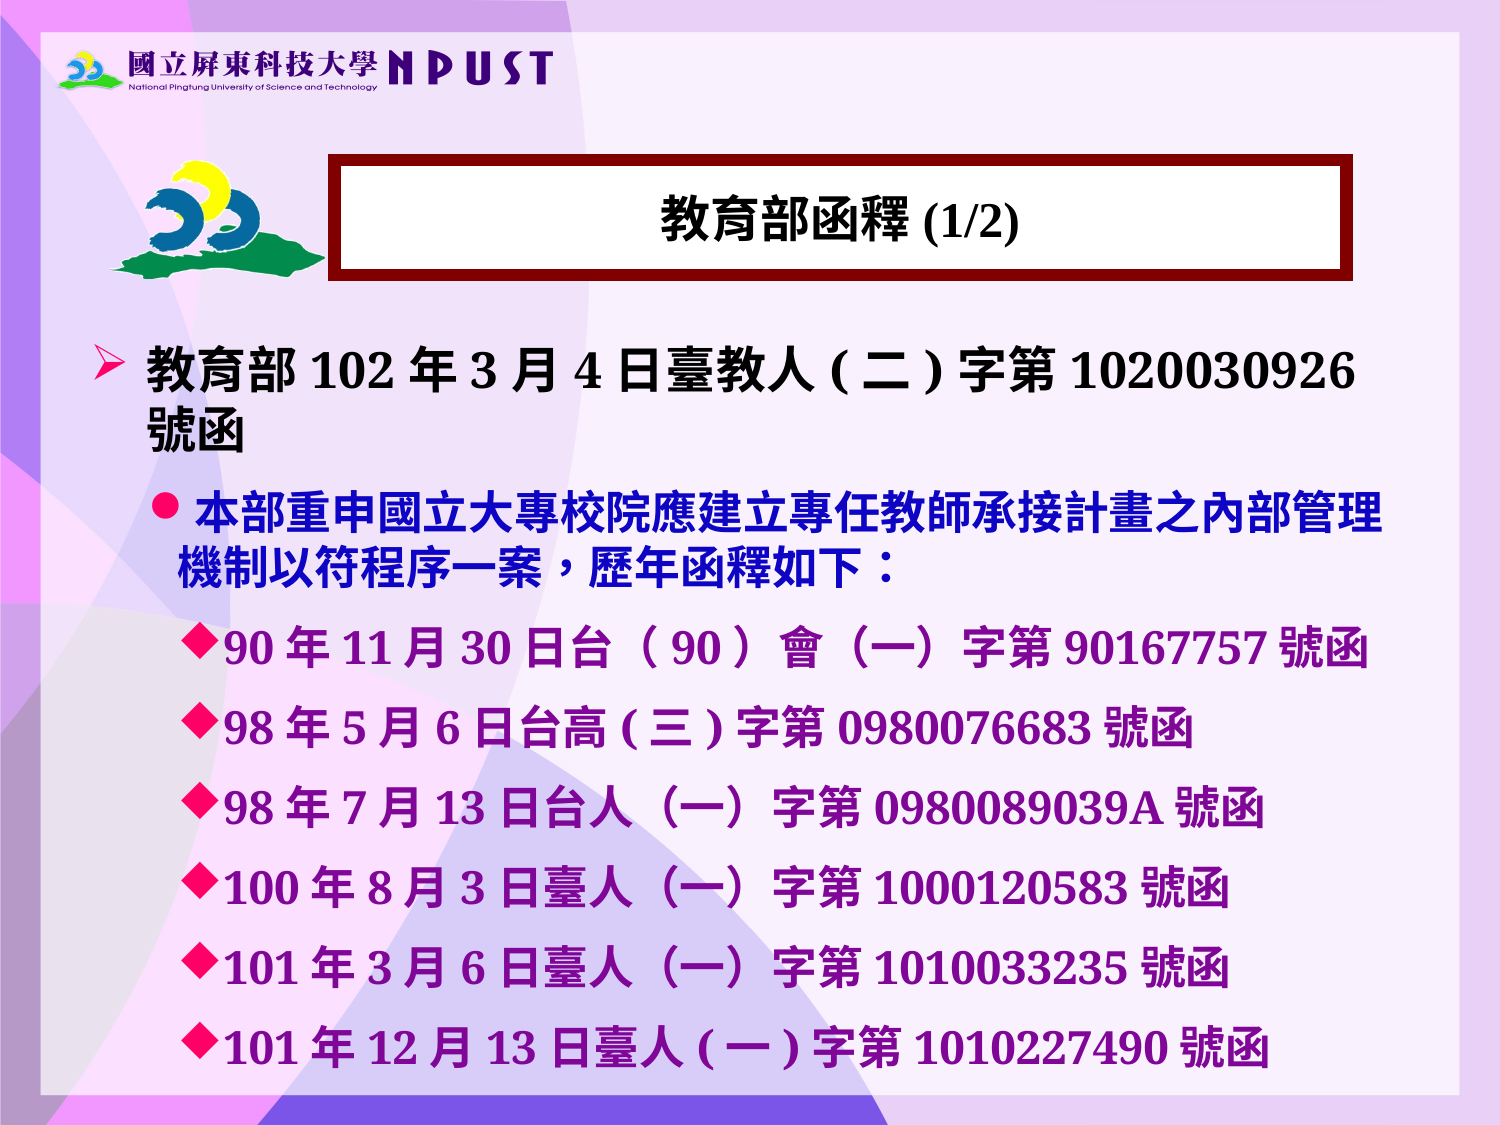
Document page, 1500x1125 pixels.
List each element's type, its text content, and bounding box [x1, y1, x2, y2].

picture [0, 0, 1500, 1125]
list 教育部102年3月4日臺教人(二)字第1020030926號函 本部重申國立大專校院應建立專任教師承接計畫之內部管理機制以符程序一案，歷年函釋如下： 90年11月30日台（90）會（一）字第90167757號函 98年5月6日台高(三)字第0980076683號函 98年7月13日台人（一）字第0980089039A號函 100年8月3日臺人（一）字第1000120583號函 101年3月6日臺人（一）字第1010033235號函 101年12月13日臺人(一)字第1010227490號函 [75, 331, 1425, 1083]
title 教育部函釋(1/2) [334, 159, 1347, 275]
